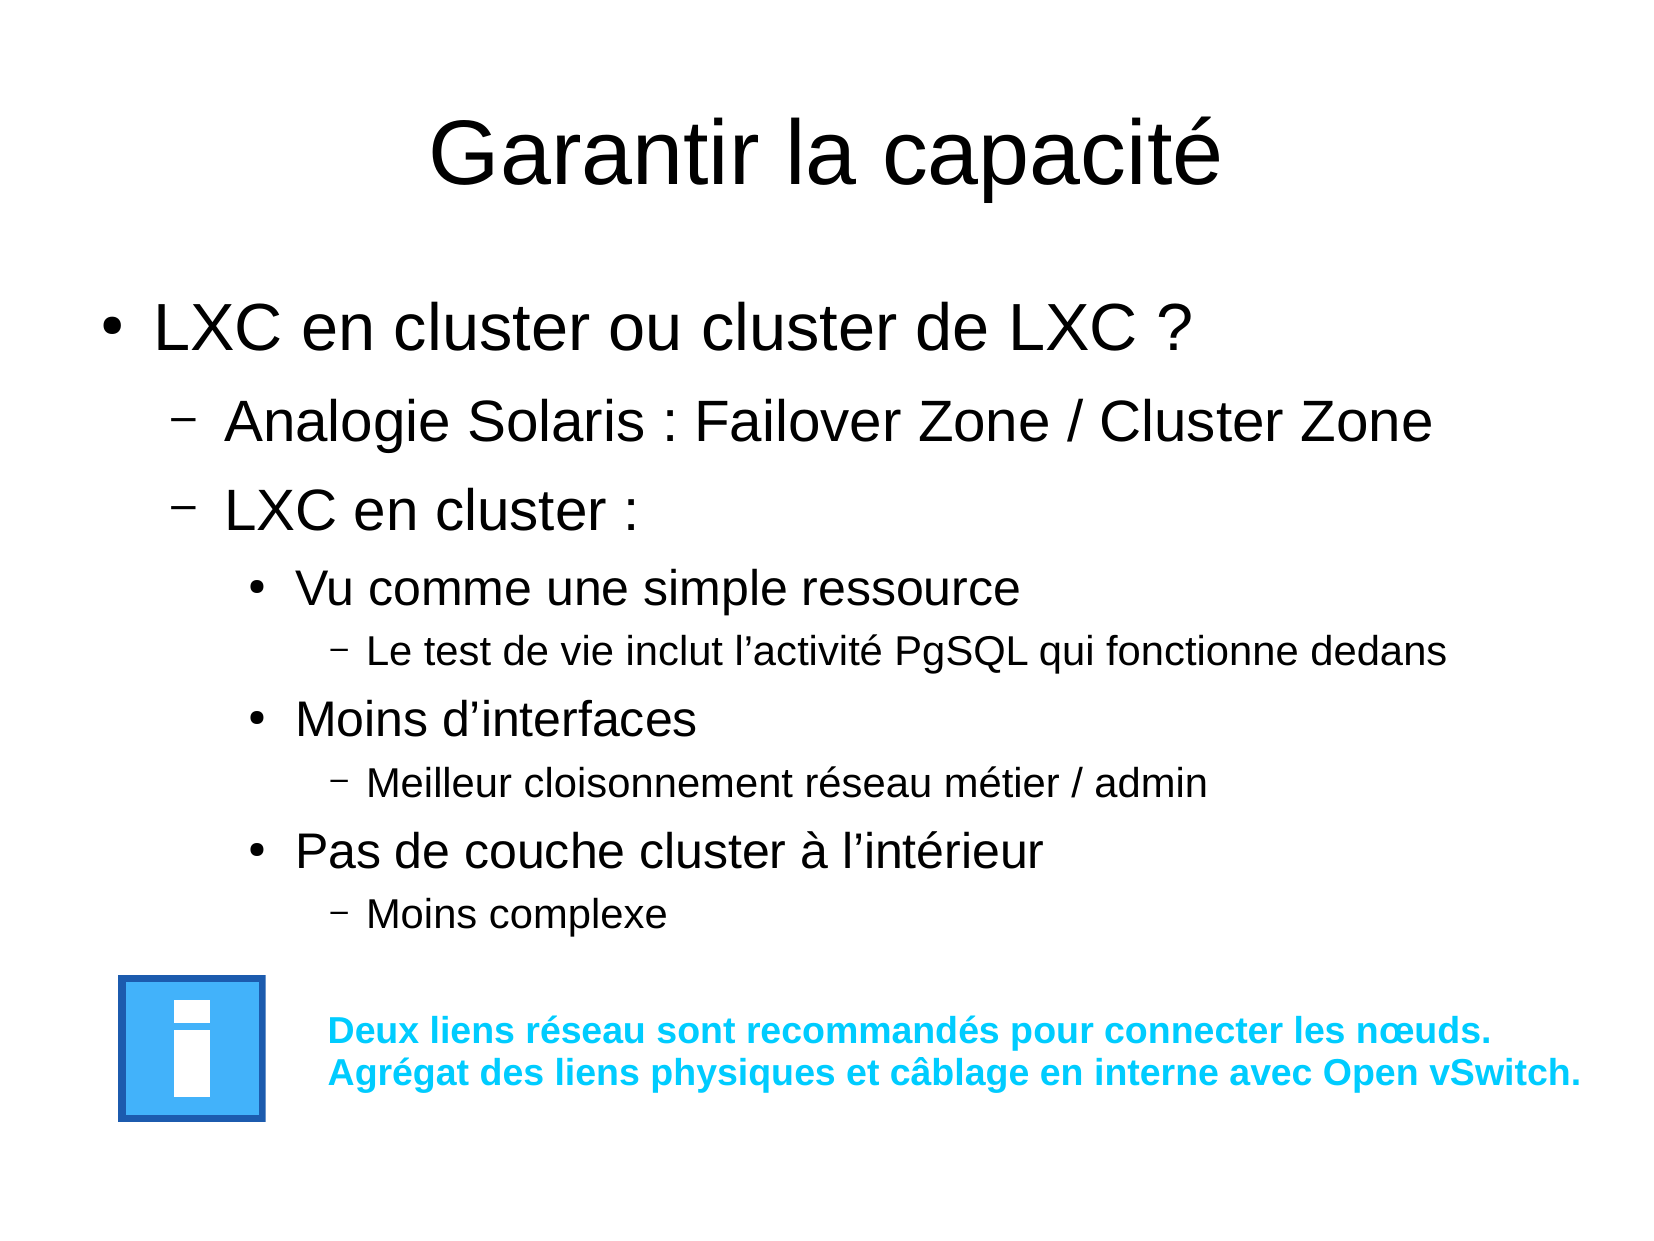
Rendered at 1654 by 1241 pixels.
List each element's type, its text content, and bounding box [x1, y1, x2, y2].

text_box Deux liens réseau sont recommandés pour connecter les nœuds. Agrégat des liens physiques et câblage en interne avec Open vSwitch. [312, 1001, 1642, 1105]
picture [118, 974, 266, 1123]
list LXC en cluster ou cluster de LXC ? Analogie Solaris : Failover Zone / Cluster Zone LXC en cluster : Vu comme une simple ressource Le test de vie inclut l’activité PgSQL qui fonctionne dedans Moins d’interfaces Meilleur cloisonnement réseau métier / admin Pas de couche cluster à l’intérieur Moins complexe [82, 290, 1571, 1010]
title Garantir la capacité [82, 49, 1571, 257]
